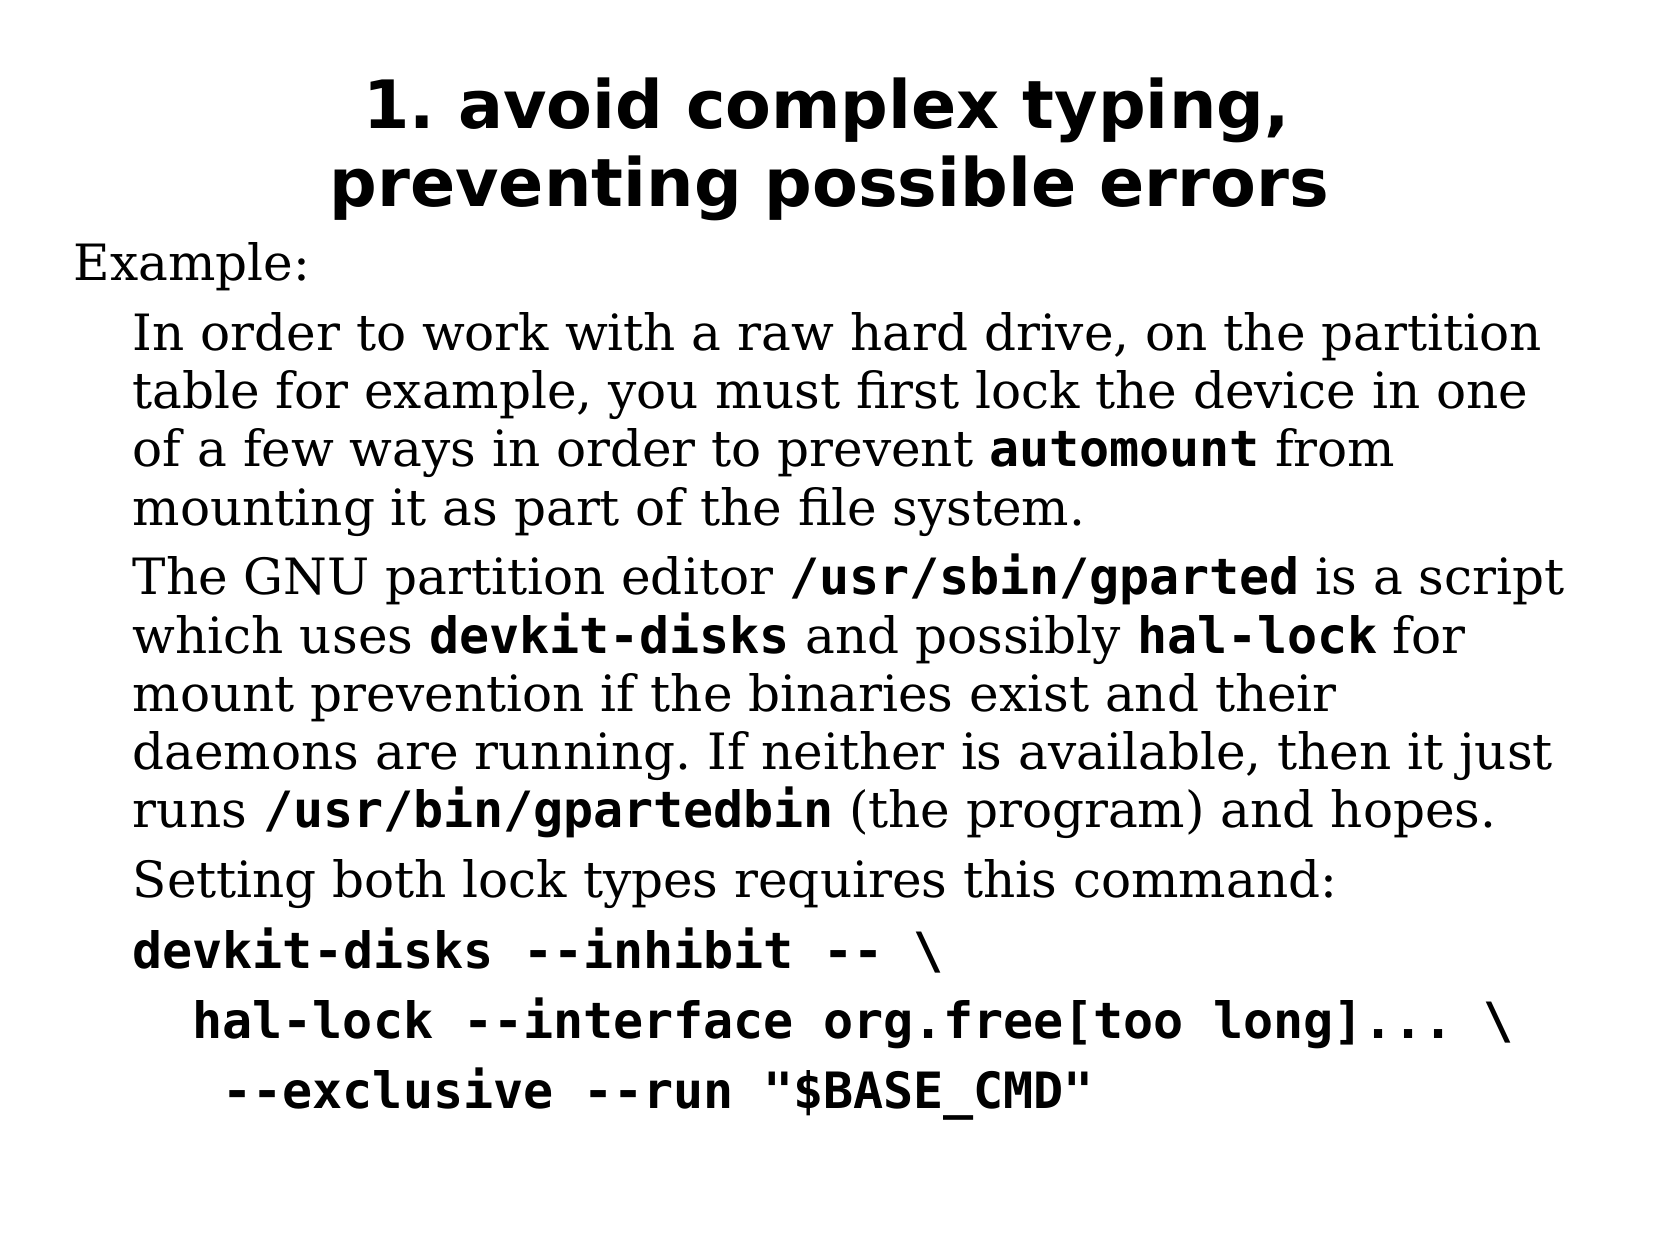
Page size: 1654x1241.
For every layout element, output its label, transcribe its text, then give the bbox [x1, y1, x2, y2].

text_box 1. avoid complex typing, preventing possible errors Example: In order to work with a raw hard drive, on the partition table for example, you must first lock the device in one of a few ways in order to prevent automount from mounting it as part of the file system. The GNU partition editor /usr/sbin/gparted is a script which uses devkit-disks and possibly hal-lock for mount prevention if the binaries exist and their daemons are running. If neither is available, then it just runs /usr/bin/gpartedbin (the program) and hopes. Setting both lock types requires this command: devkit-disks --inhibit -- \ hal-lock --interface org.free[too long]... \ --exclusive --run "$BASE_CMD" [59, 59, 1595, 1128]
